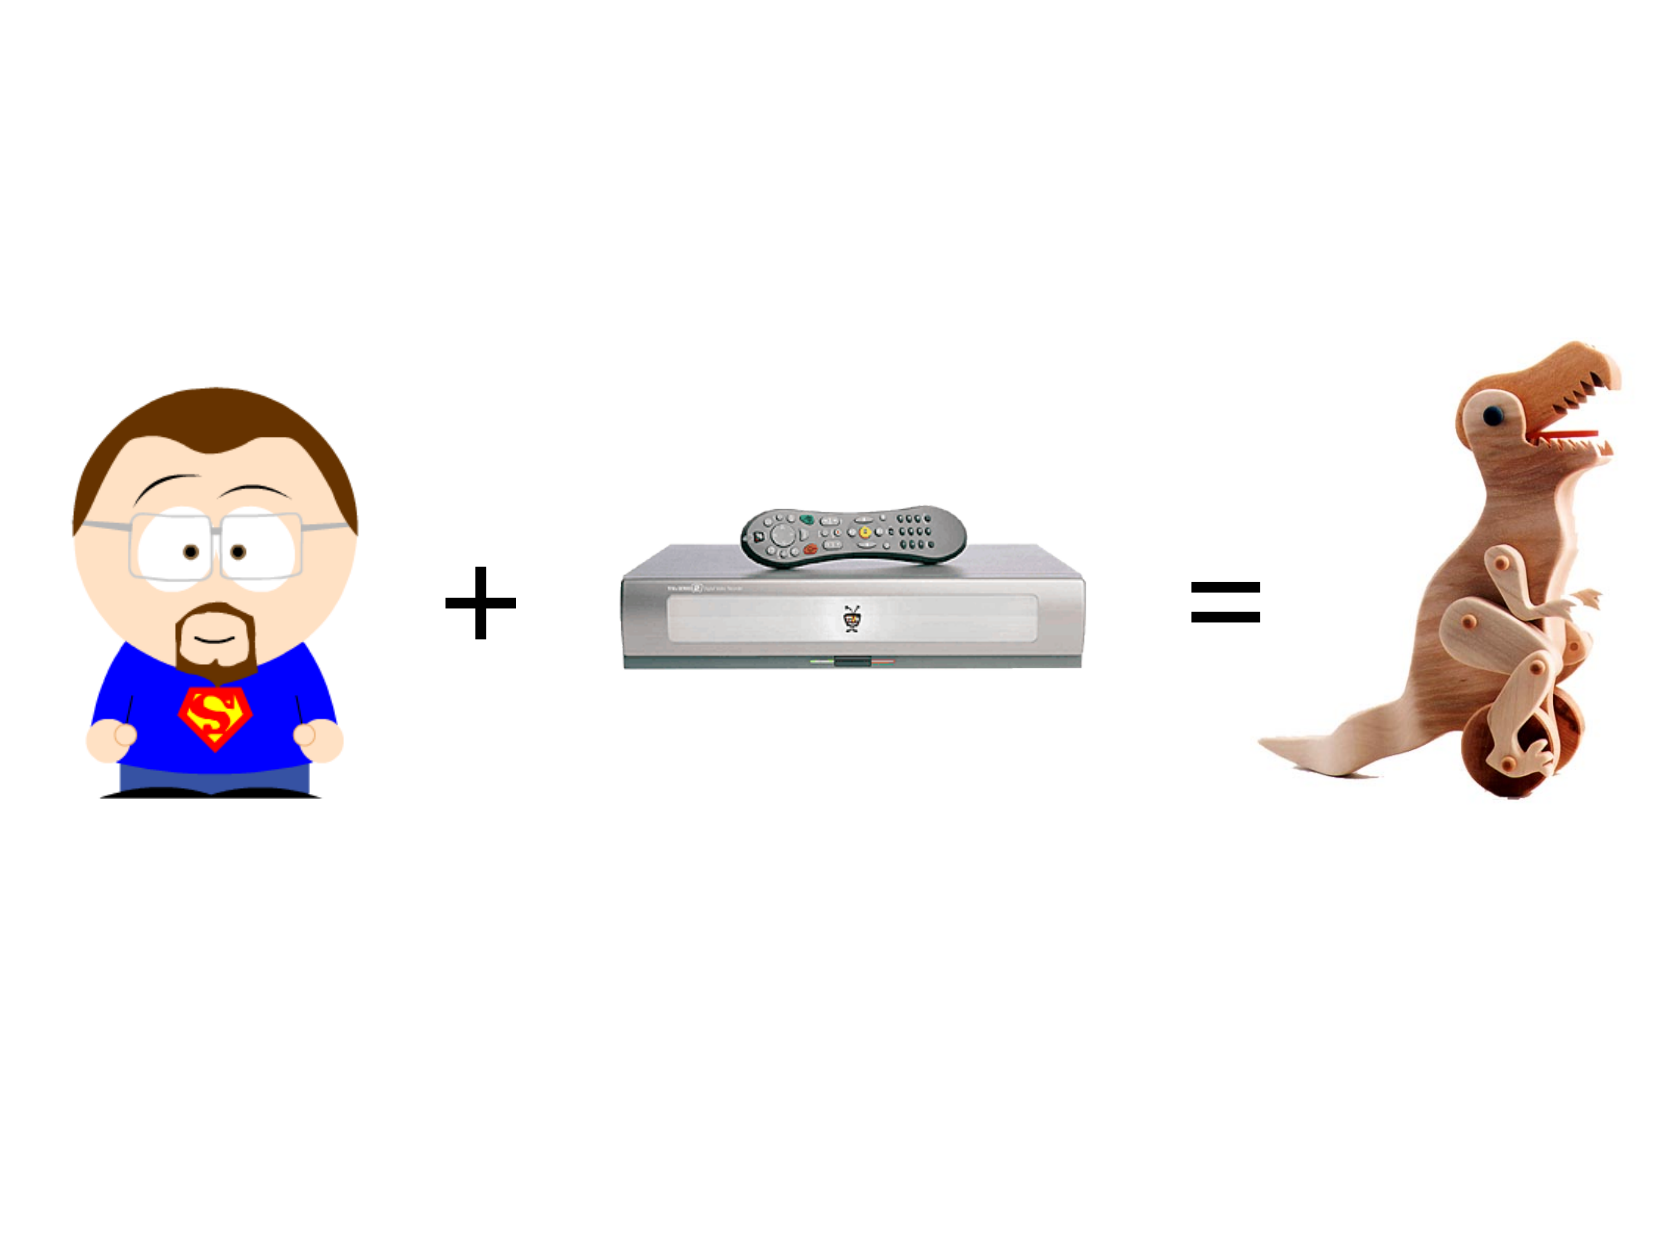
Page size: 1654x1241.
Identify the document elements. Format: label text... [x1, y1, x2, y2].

text_box = [1168, 487, 1276, 712]
text_box + [423, 488, 526, 713]
picture [618, 412, 1088, 764]
picture [37, 374, 394, 827]
picture [1234, 337, 1651, 826]
